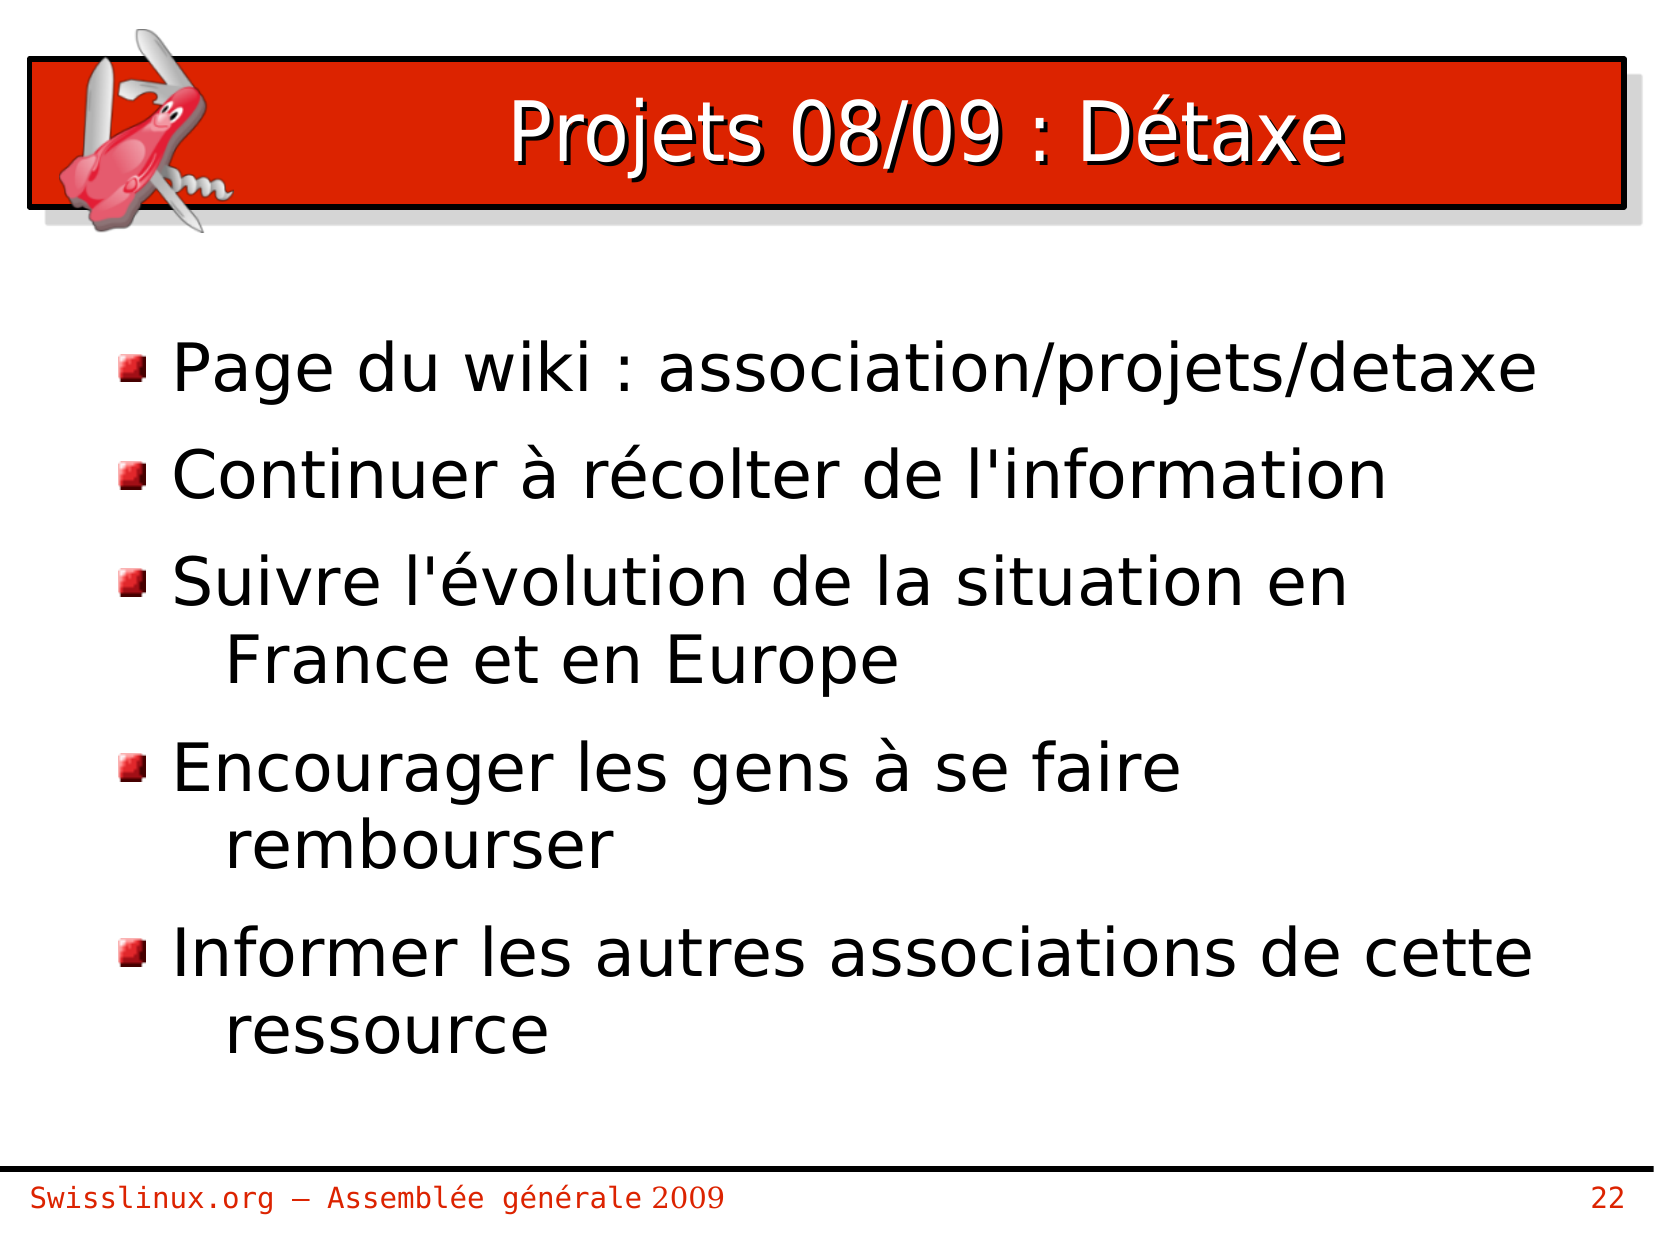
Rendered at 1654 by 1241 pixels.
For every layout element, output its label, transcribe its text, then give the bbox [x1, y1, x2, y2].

picture [59, 29, 234, 233]
list Page du wiki : association/projets/detaxe Continuer à récolter de l'information Suivre l'évolution de la situation en France et en Europe Encourager les gens à se faire rembourser Informer les autres associations de cette ressource [82, 297, 1571, 1102]
title Projets 08/09 : Détaxe [259, 84, 1595, 182]
